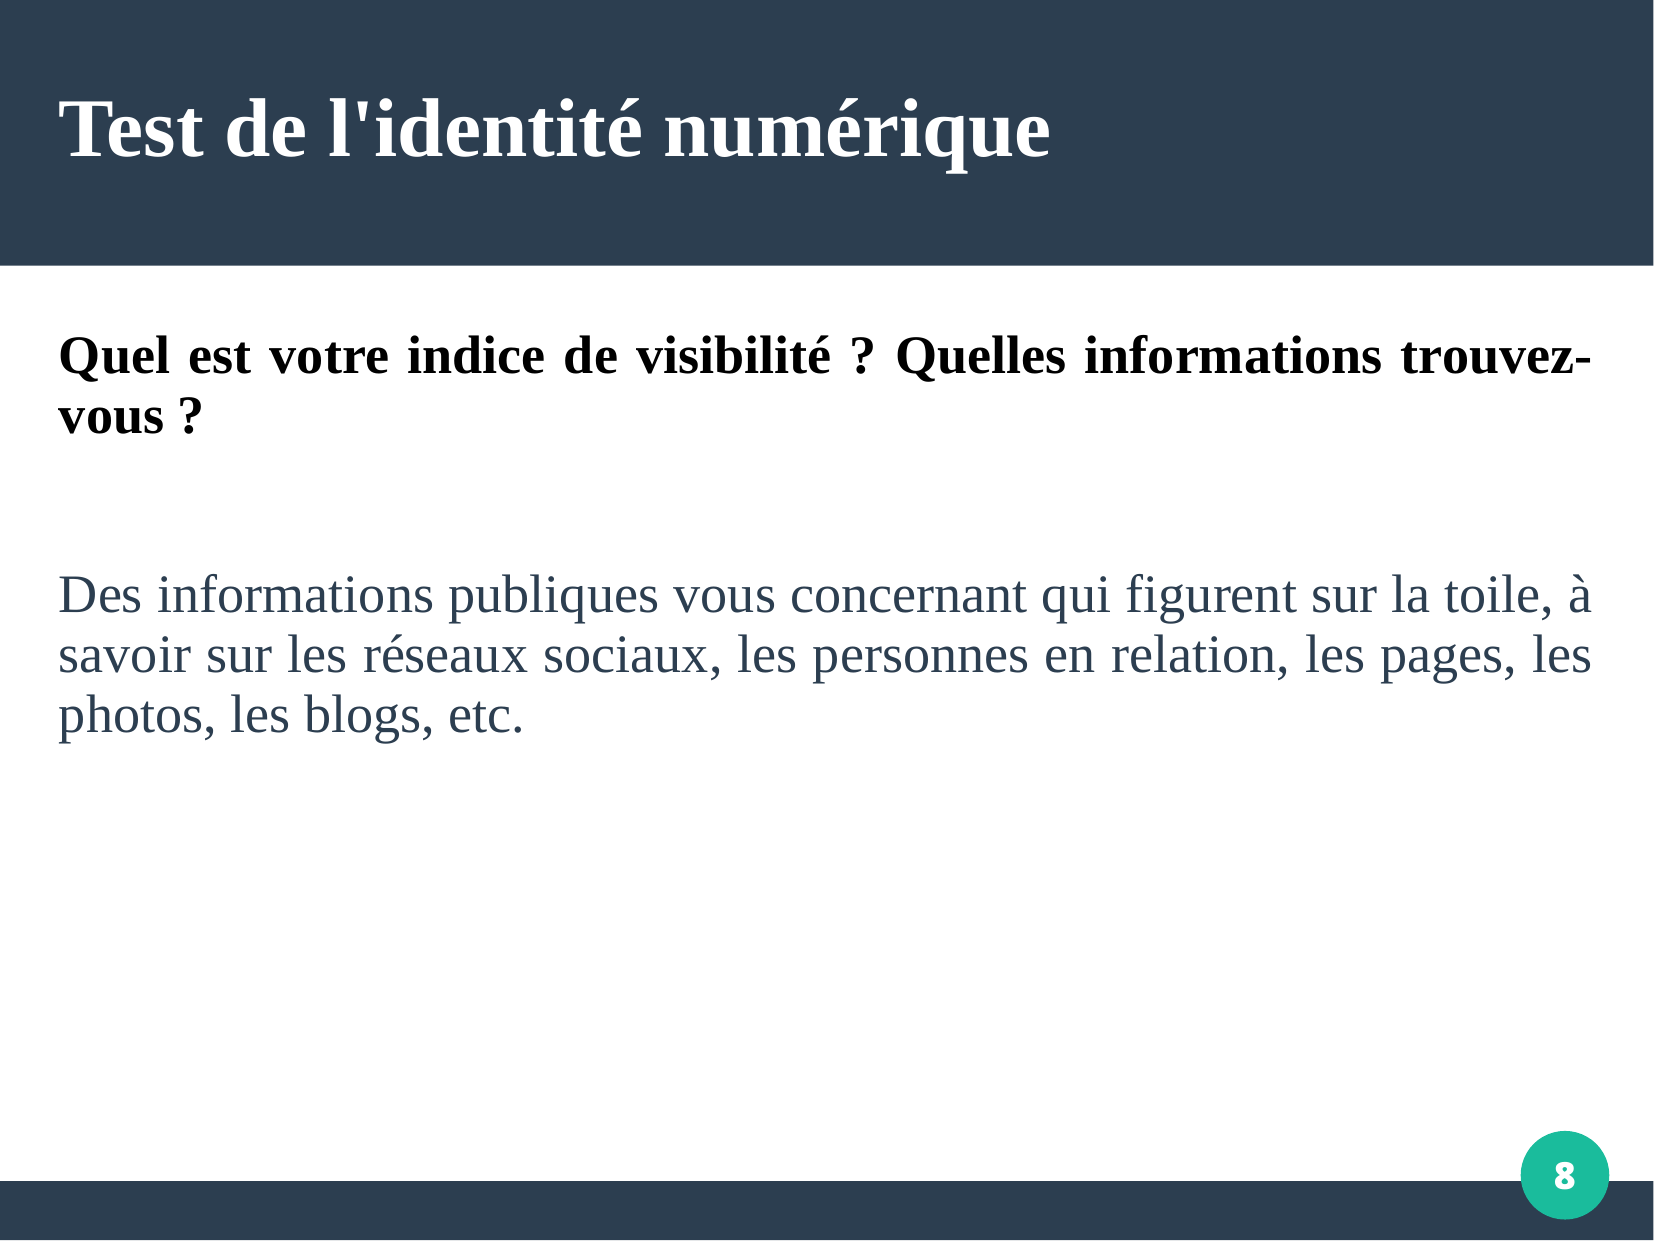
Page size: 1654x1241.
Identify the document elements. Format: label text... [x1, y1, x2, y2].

title Test de l'identité numérique [59, 49, 1595, 207]
list Quel est votre indice de visibilité ? Quelles informations trouvez-vous ? Des informations publiques vous concernant qui figurent sur la toile, à savoir sur les réseaux sociaux, les personnes en relation, les pages, les photos, les blogs, etc. [59, 324, 1595, 1152]
